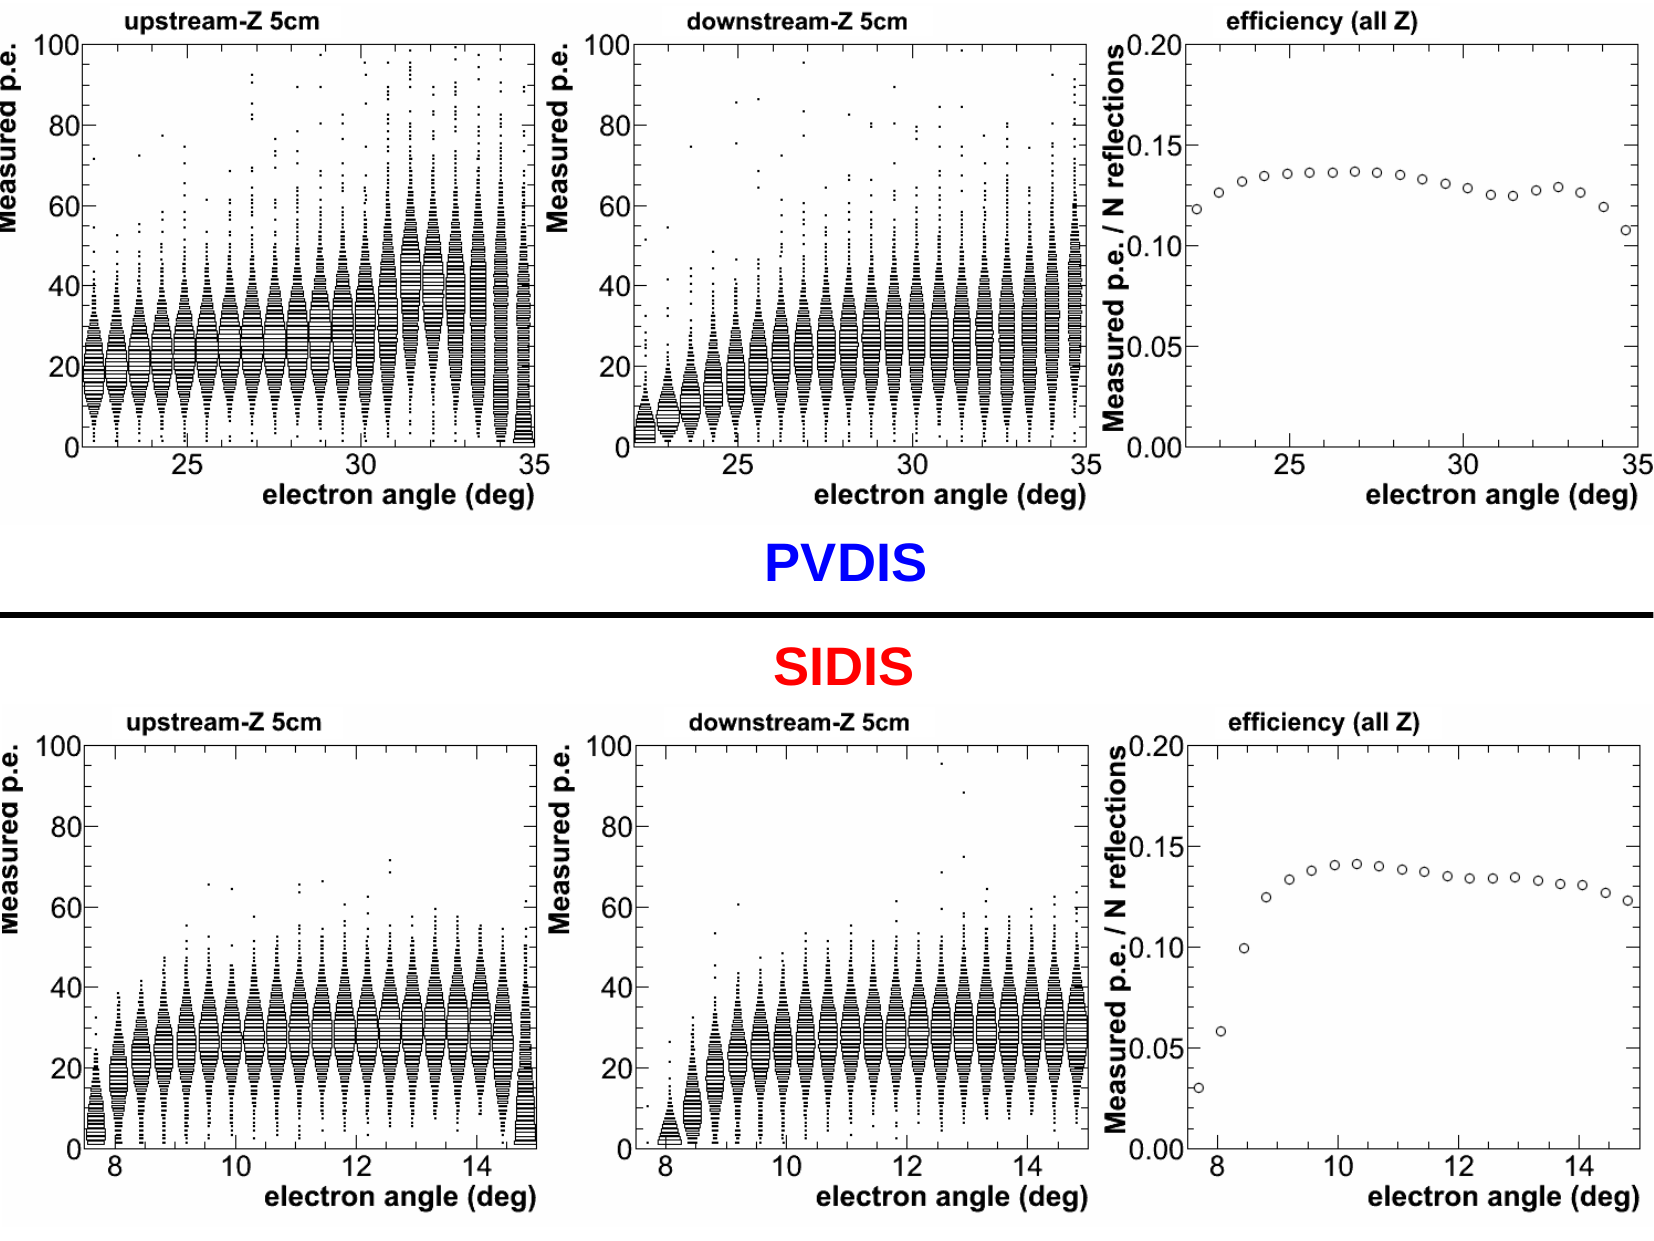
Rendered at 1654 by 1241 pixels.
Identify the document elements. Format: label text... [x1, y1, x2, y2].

text_box PVDIS [750, 525, 943, 601]
picture [0, 3, 1654, 526]
picture [2, 704, 1654, 1227]
text_box SIDIS [758, 629, 930, 705]
